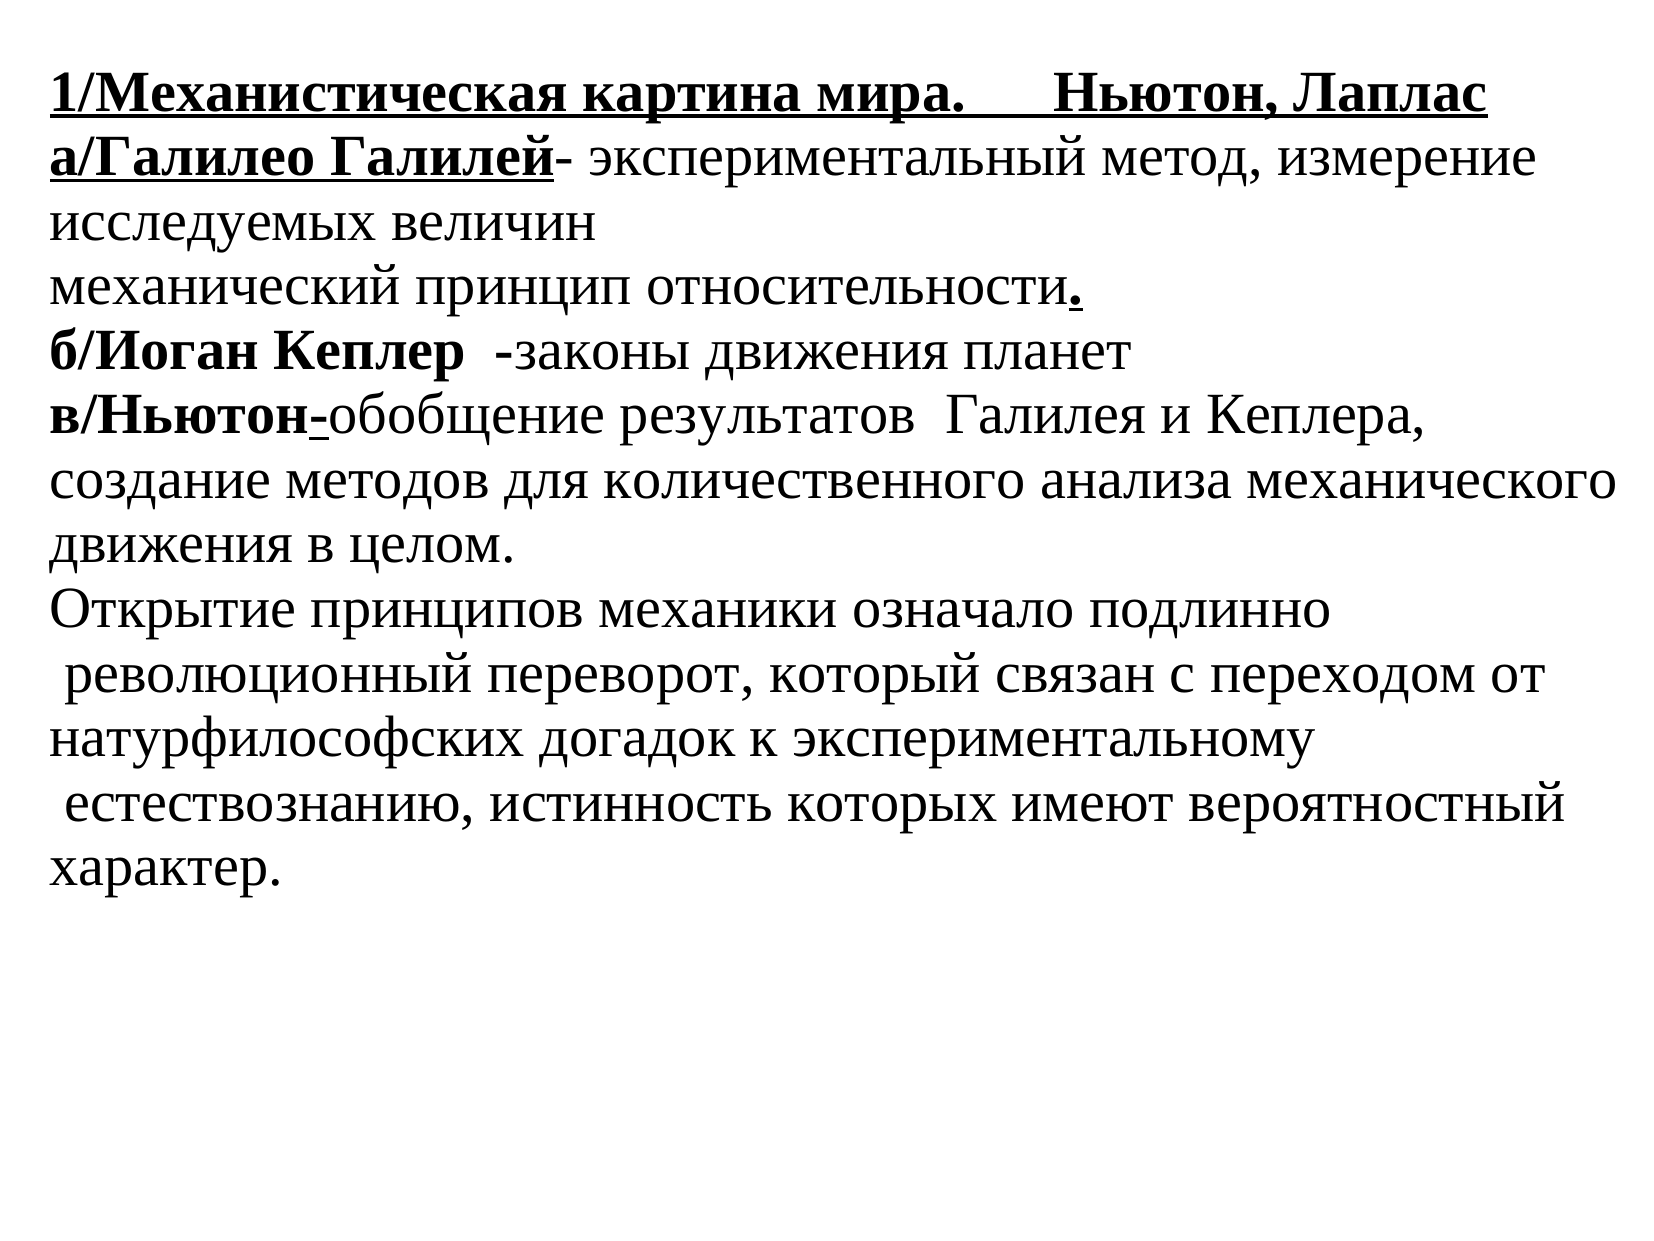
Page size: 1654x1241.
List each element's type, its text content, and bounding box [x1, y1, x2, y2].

list 1/Механистическая картина мира. Ньютон, Лаплас а/Галилео Галилей- экспериментальный метод, измерение исследуемых величин механический принцип относительности. б/Иоган Кеплер -законы движения планет в/Ньютон-обобщение результатов Галилея и Кеплера, создание методов для количественного анализа механического движения в целом. Открытие принципов механики означало подлинно революционный переворот, который связан с переходом от натурфилософских догадок к экспериментальному естествознанию, истинность которых имеют вероятностный характер. [49, 59, 1625, 1211]
